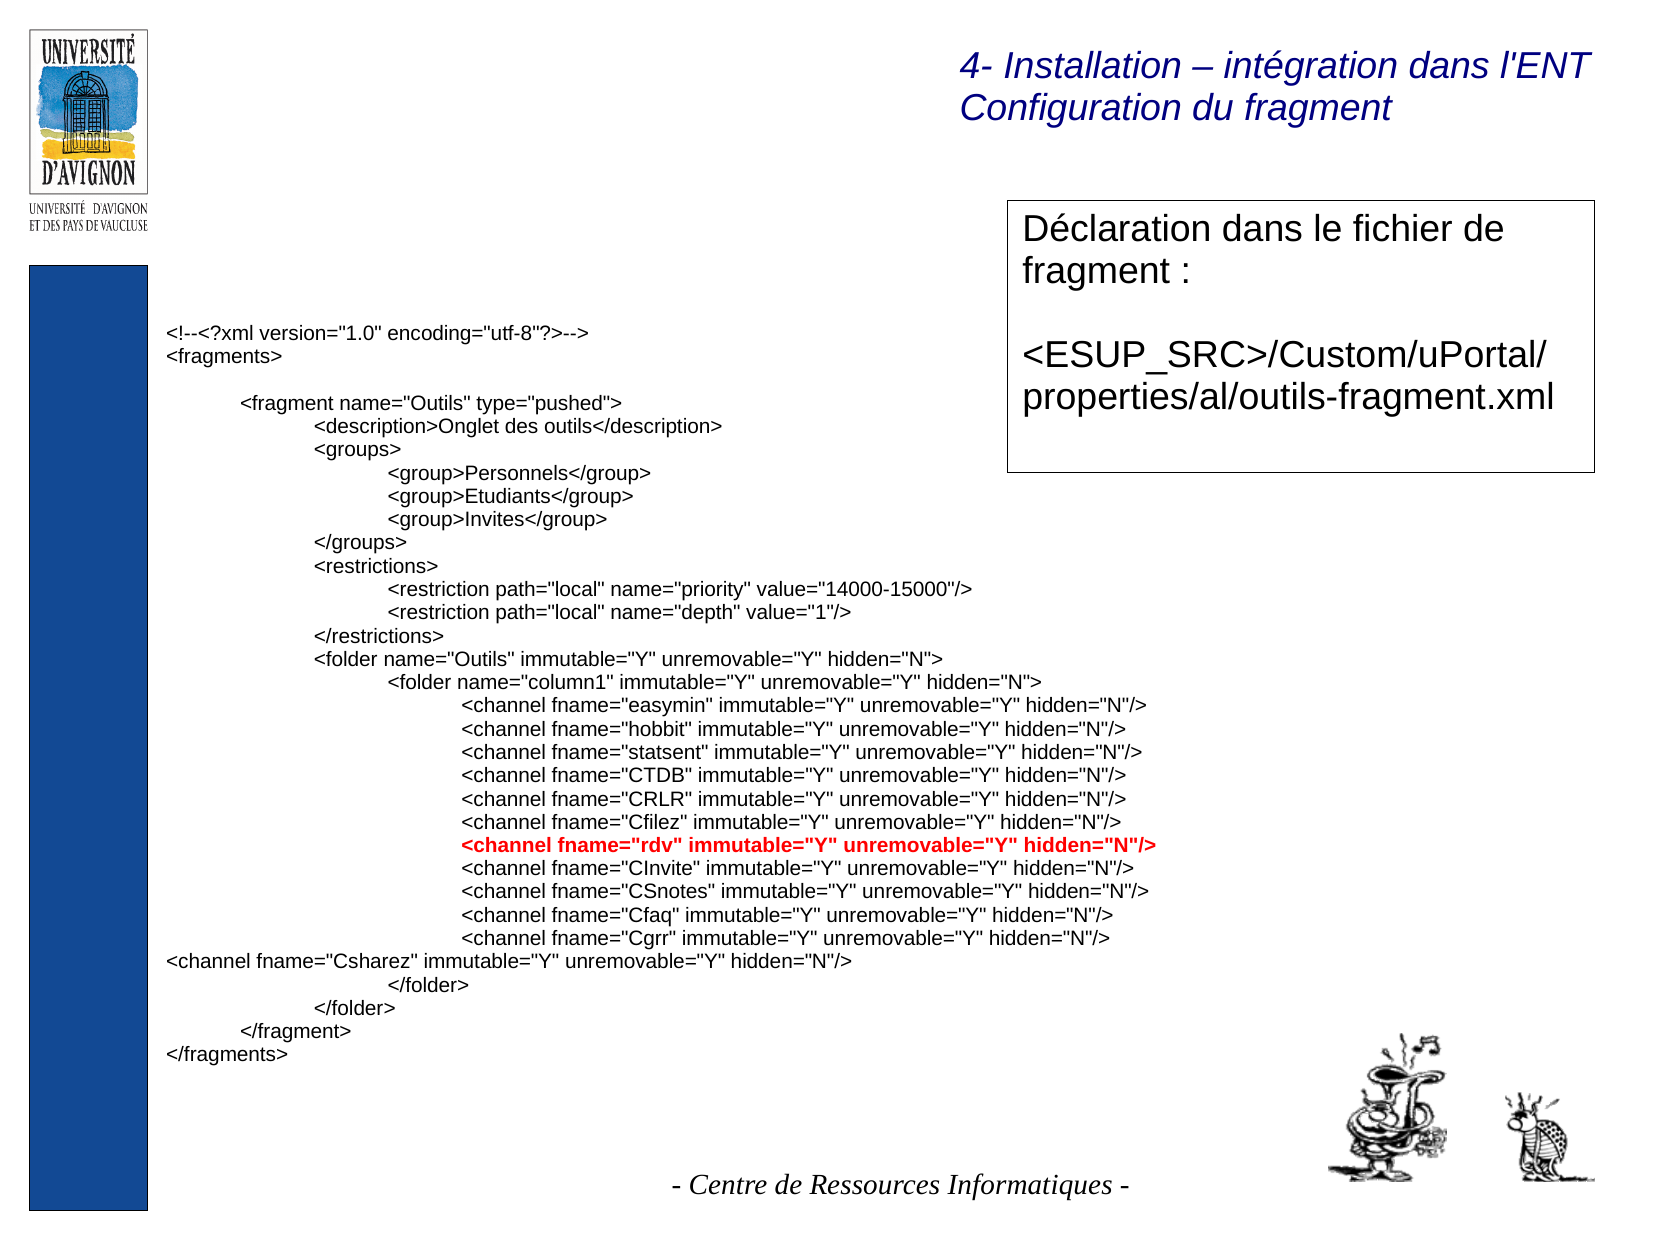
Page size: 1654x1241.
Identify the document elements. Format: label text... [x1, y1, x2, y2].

picture [1505, 1092, 1595, 1182]
picture [1328, 1033, 1447, 1182]
text_box - Centre de Ressources Informatiques - [648, 1160, 1153, 1209]
text_box <!--<?xml version="1.0" encoding="utf-8"?>--> <fragments> <fragment name="Outils" type="pushed"> <description>Onglet des outils</description> <groups> <group>Personnels</group> <group>Etudiants</group> <group>Invites</group> </groups> <restrictions> <restriction path="local" name="priority" value="14000-15000"/> <restriction path="local" name="depth" value="1"/> </restrictions> <folder name="Outils" immutable="Y" unremovable="Y" hidden="N"> <folder name="column1" immutable="Y" unremovable="Y" hidden="N"> <channel fname="easymin" immutable="Y" unremovable="Y" hidden="N"/> <channel fname="hobbit" immutable="Y" unremovable="Y" hidden="N"/> <channel fname="statsent" immutable="Y" unremovable="Y" hidden="N"/> <channel fname="CTDB" immutable="Y" unremovable="Y" hidden="N"/> <channel fname="CRLR" immutable="Y" unremovable="Y" hidden="N"/> <channel fname="Cfilez" immutable="Y" unremovable="Y" hidden="N"/> <channel fname="rdv" immutable="Y" unremovable="Y" hidden="N"/> <channel fname="CInvite" immutable="Y" unremovable="Y" hidden="N"/> <channel fname="CSnotes" immutable="Y" unremovable="Y" hidden="N"/> <channel fname="Cfaq" immutable="Y" unremovable="Y" hidden="N"/> <channel fname="Cgrr" immutable="Y" unremovable="Y" hidden="N"/> <channel fname="Csharez" immutable="Y" unremovable="Y" hidden="N"/> </folder> </folder> </fragment> </fragments> [151, 314, 1274, 1074]
text_box 4- Installation – intégration dans l'ENT Configuration du fragment [944, 37, 1625, 136]
text_box Déclaration dans le fichier de fragment : <ESUP_SRC>/Custom/uPortal/properties/al/outils-fragment.xml [1007, 200, 1595, 473]
text_box [29, 265, 148, 1211]
picture [29, 29, 148, 236]
